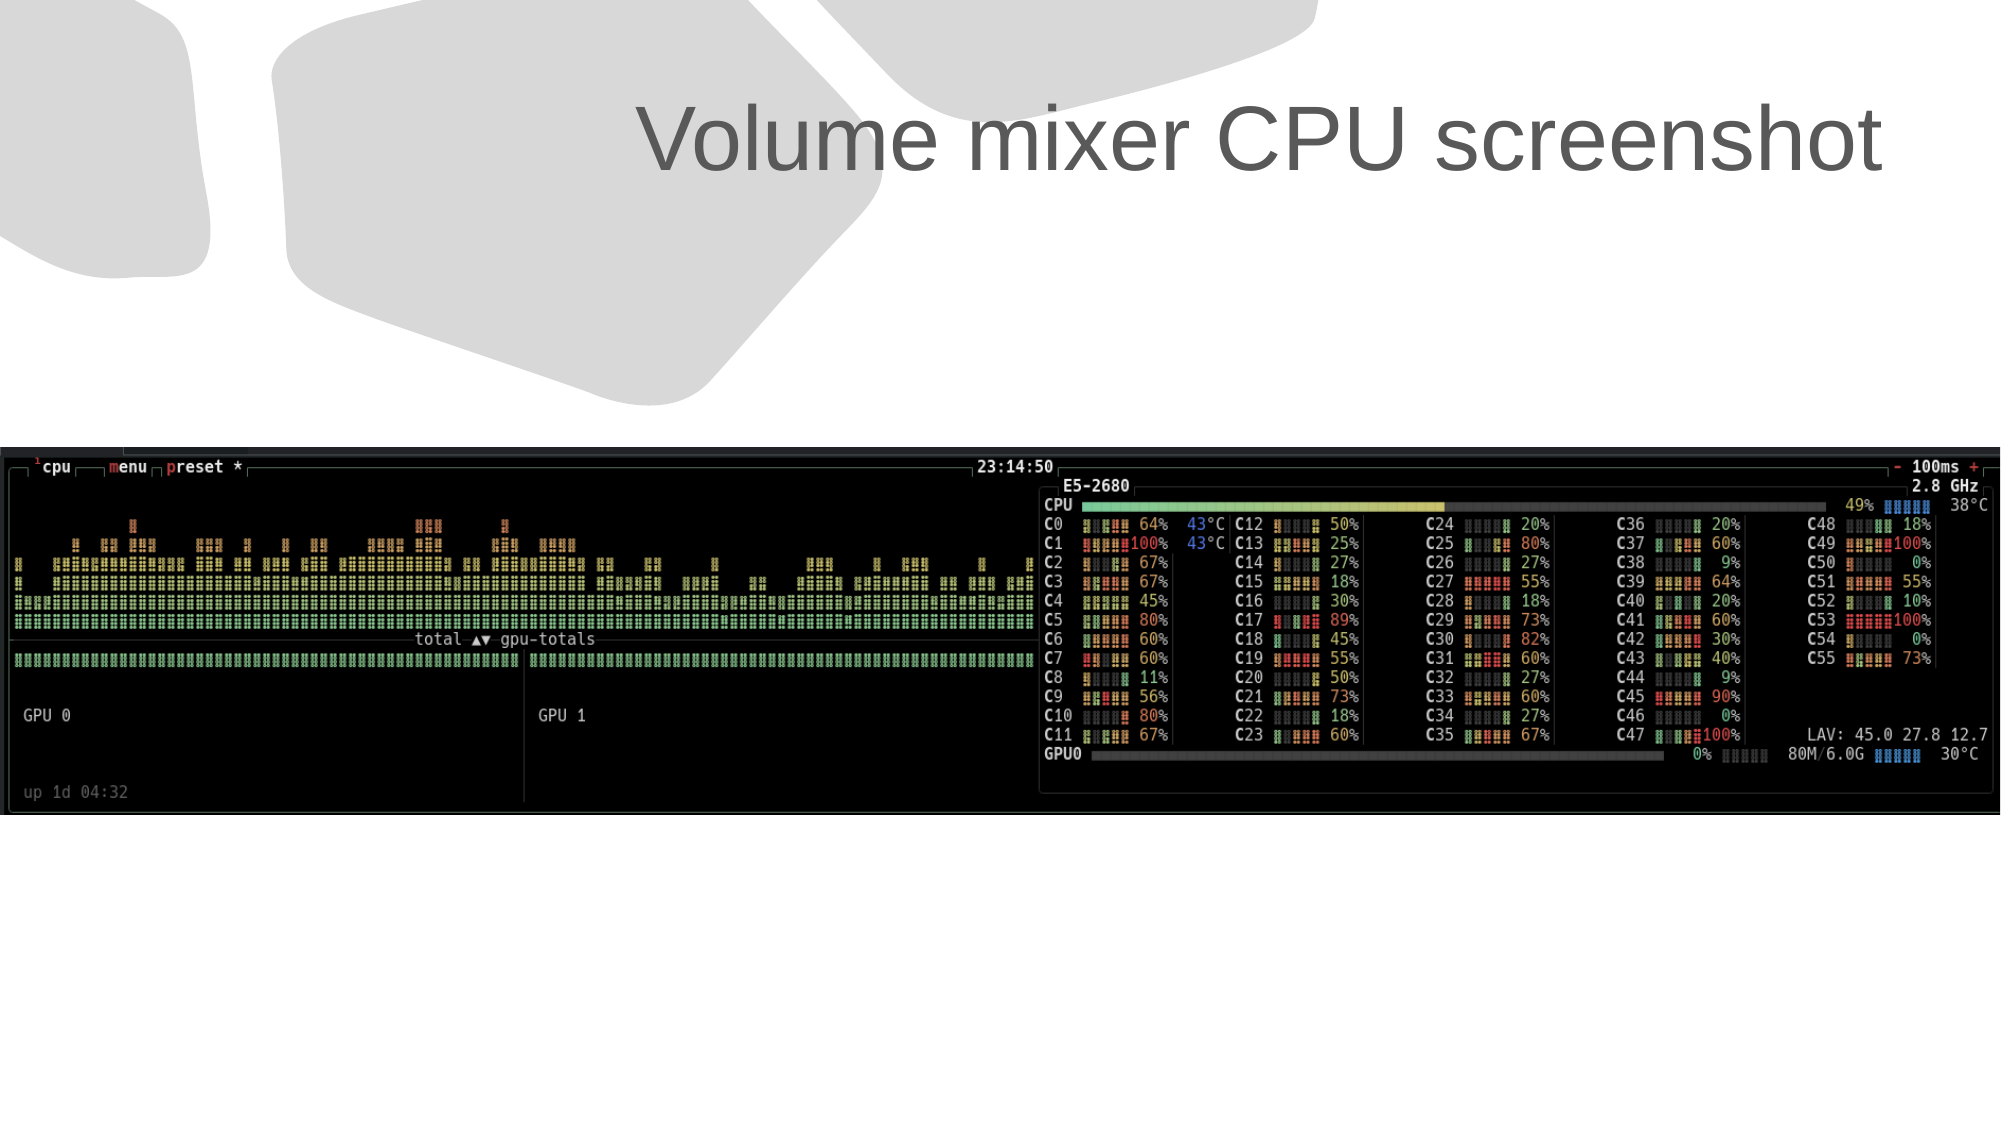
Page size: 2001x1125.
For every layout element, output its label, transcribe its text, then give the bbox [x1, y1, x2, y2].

title Volume mixer CPU screenshot [99, 45, 1900, 233]
picture [0, 447, 2001, 815]
